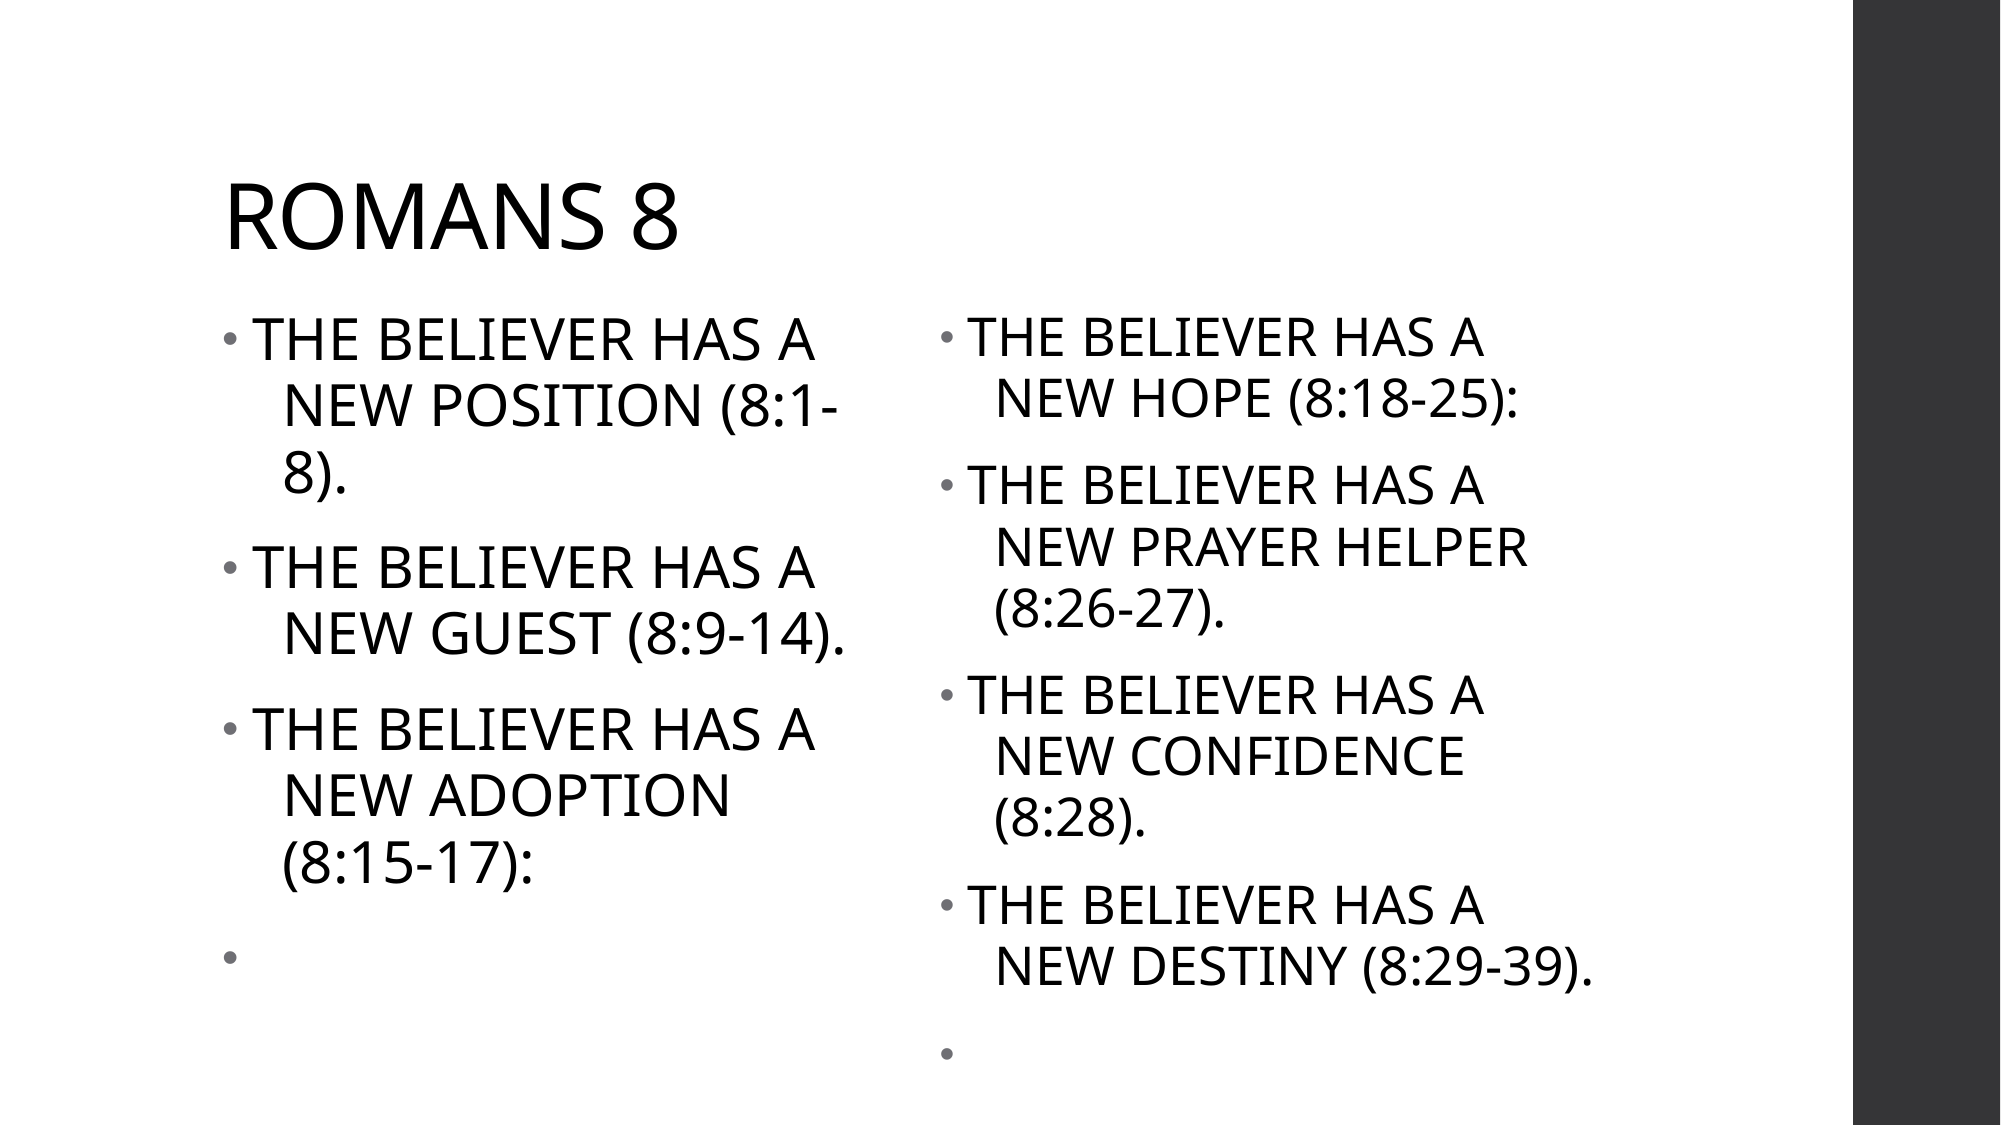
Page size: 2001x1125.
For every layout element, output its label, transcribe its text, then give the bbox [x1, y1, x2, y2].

list THE BELIEVER HAS A NEW POSITION (8:1-8). THE BELIEVER HAS A NEW GUEST (8:9-14). THE BELIEVER HAS A NEW ADOPTION (8:15-17): [207, 299, 900, 1014]
list THE BELIEVER HAS A NEW HOPE (8:18-25): THE BELIEVER HAS A NEW PRAYER HELPER (8:26-27). THE BELIEVER HAS A NEW CONFIDENCE (8:28). THE BELIEVER HAS A NEW DESTINY (8:29-39). [924, 299, 1617, 1014]
title ROMANS 8 [206, 60, 1797, 278]
